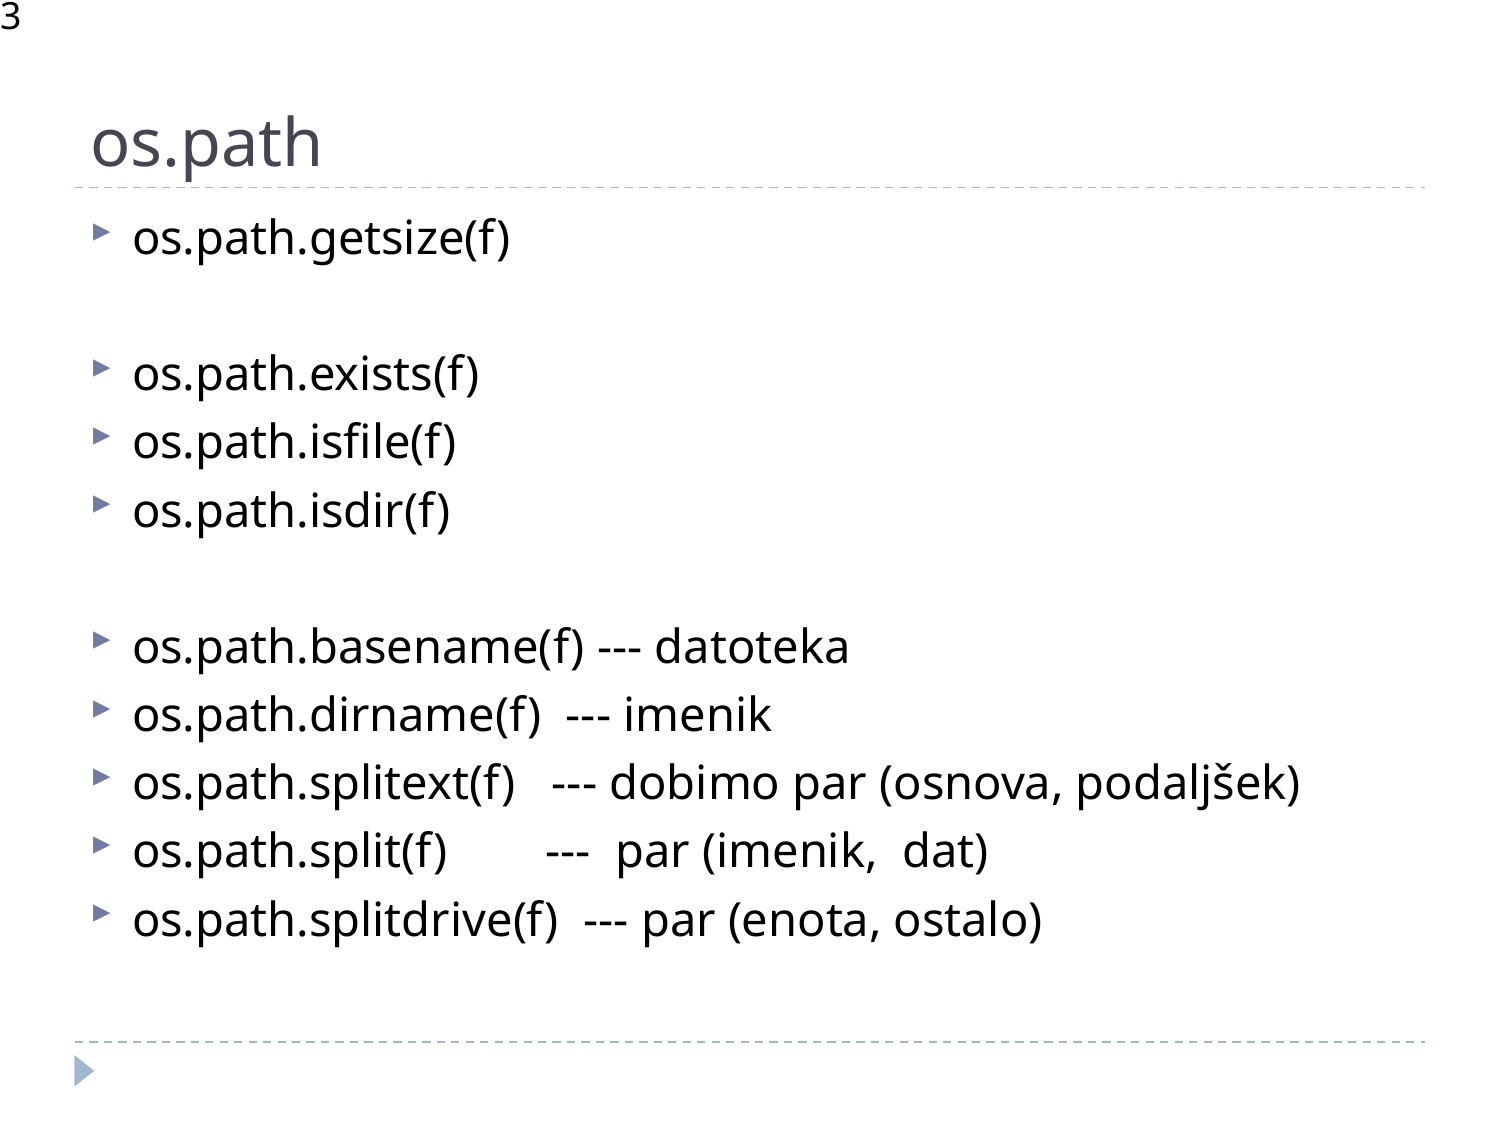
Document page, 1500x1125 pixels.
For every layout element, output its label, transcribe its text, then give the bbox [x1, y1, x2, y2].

list os.path.getsize(f) os.path.exists(f) os.path.isfile(f) os.path.isdir(f) os.path.basename(f) --- datoteka os.path.dirname(f) --- imenik os.path.splitext(f) --- dobimo par (osnova, podaljšek) os.path.split(f) --- par (imenik, dat) os.path.splitdrive(f) --- par (enota, ostalo) [75, 200, 1425, 1010]
title os.path [75, 24, 1425, 188]
